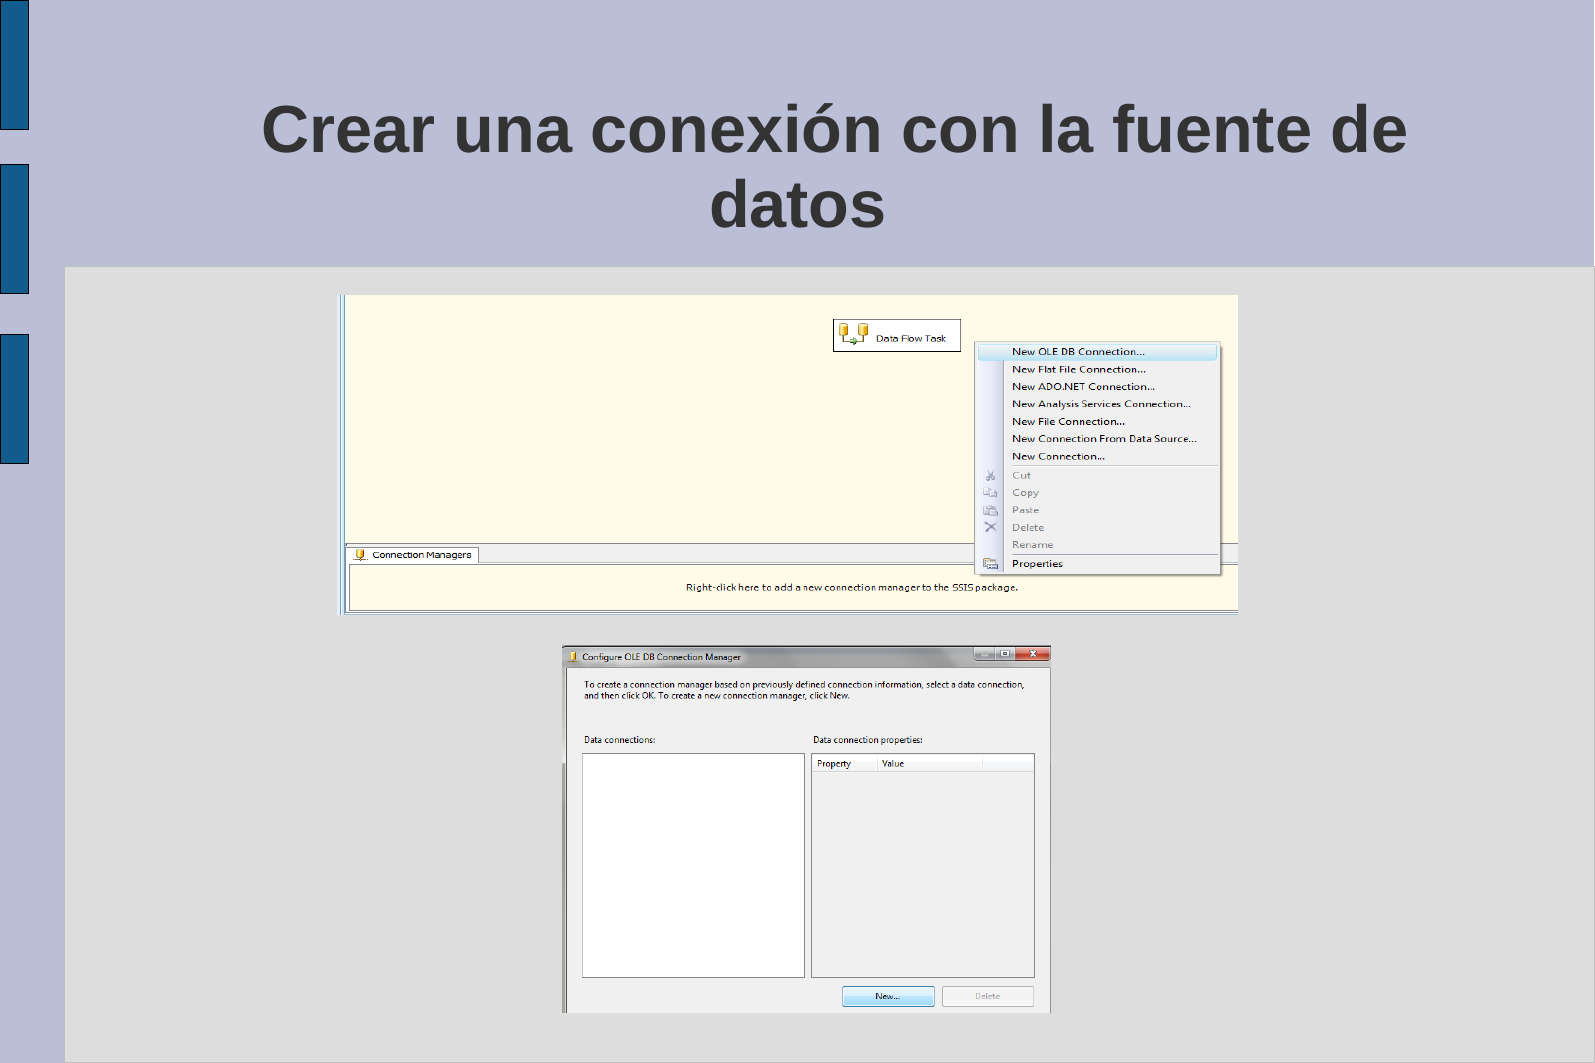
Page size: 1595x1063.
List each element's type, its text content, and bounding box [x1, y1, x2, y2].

picture [337, 295, 1238, 615]
picture [562, 645, 1051, 1013]
title Crear una conexión con la fuente de datos [117, 78, 1479, 256]
